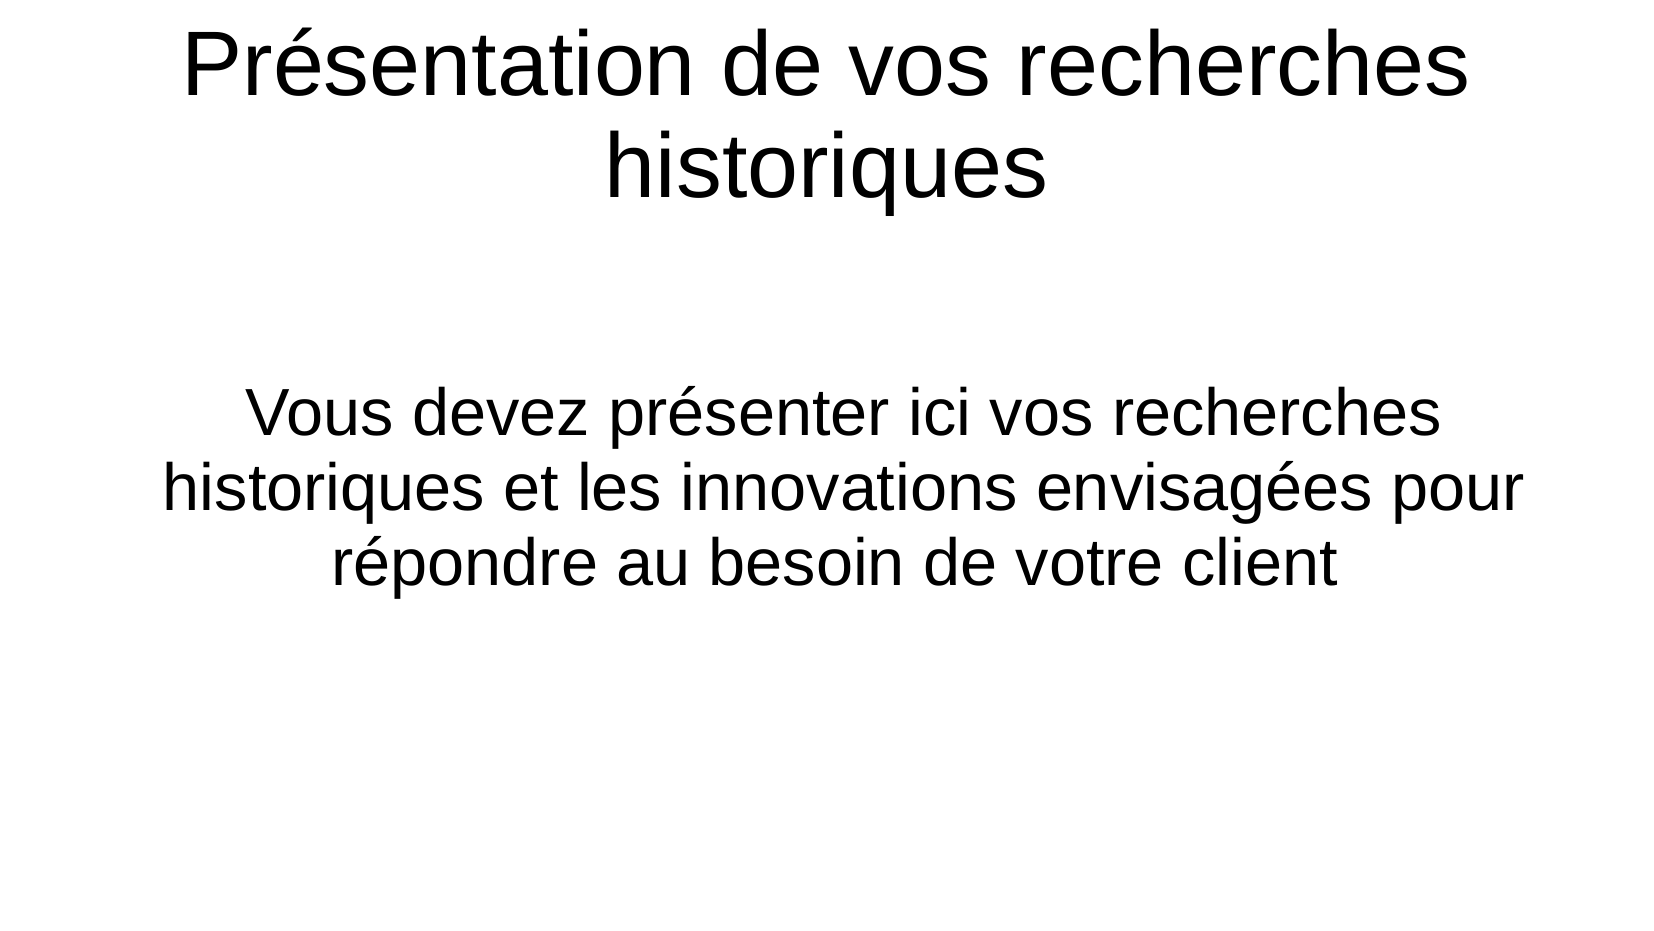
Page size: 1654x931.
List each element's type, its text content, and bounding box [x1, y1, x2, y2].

list Vous devez présenter ici vos recherches historiques et les innovations envisagées pour répondre au besoin de votre client [82, 217, 1571, 758]
title Présentation de vos recherches historiques [82, 12, 1571, 217]
